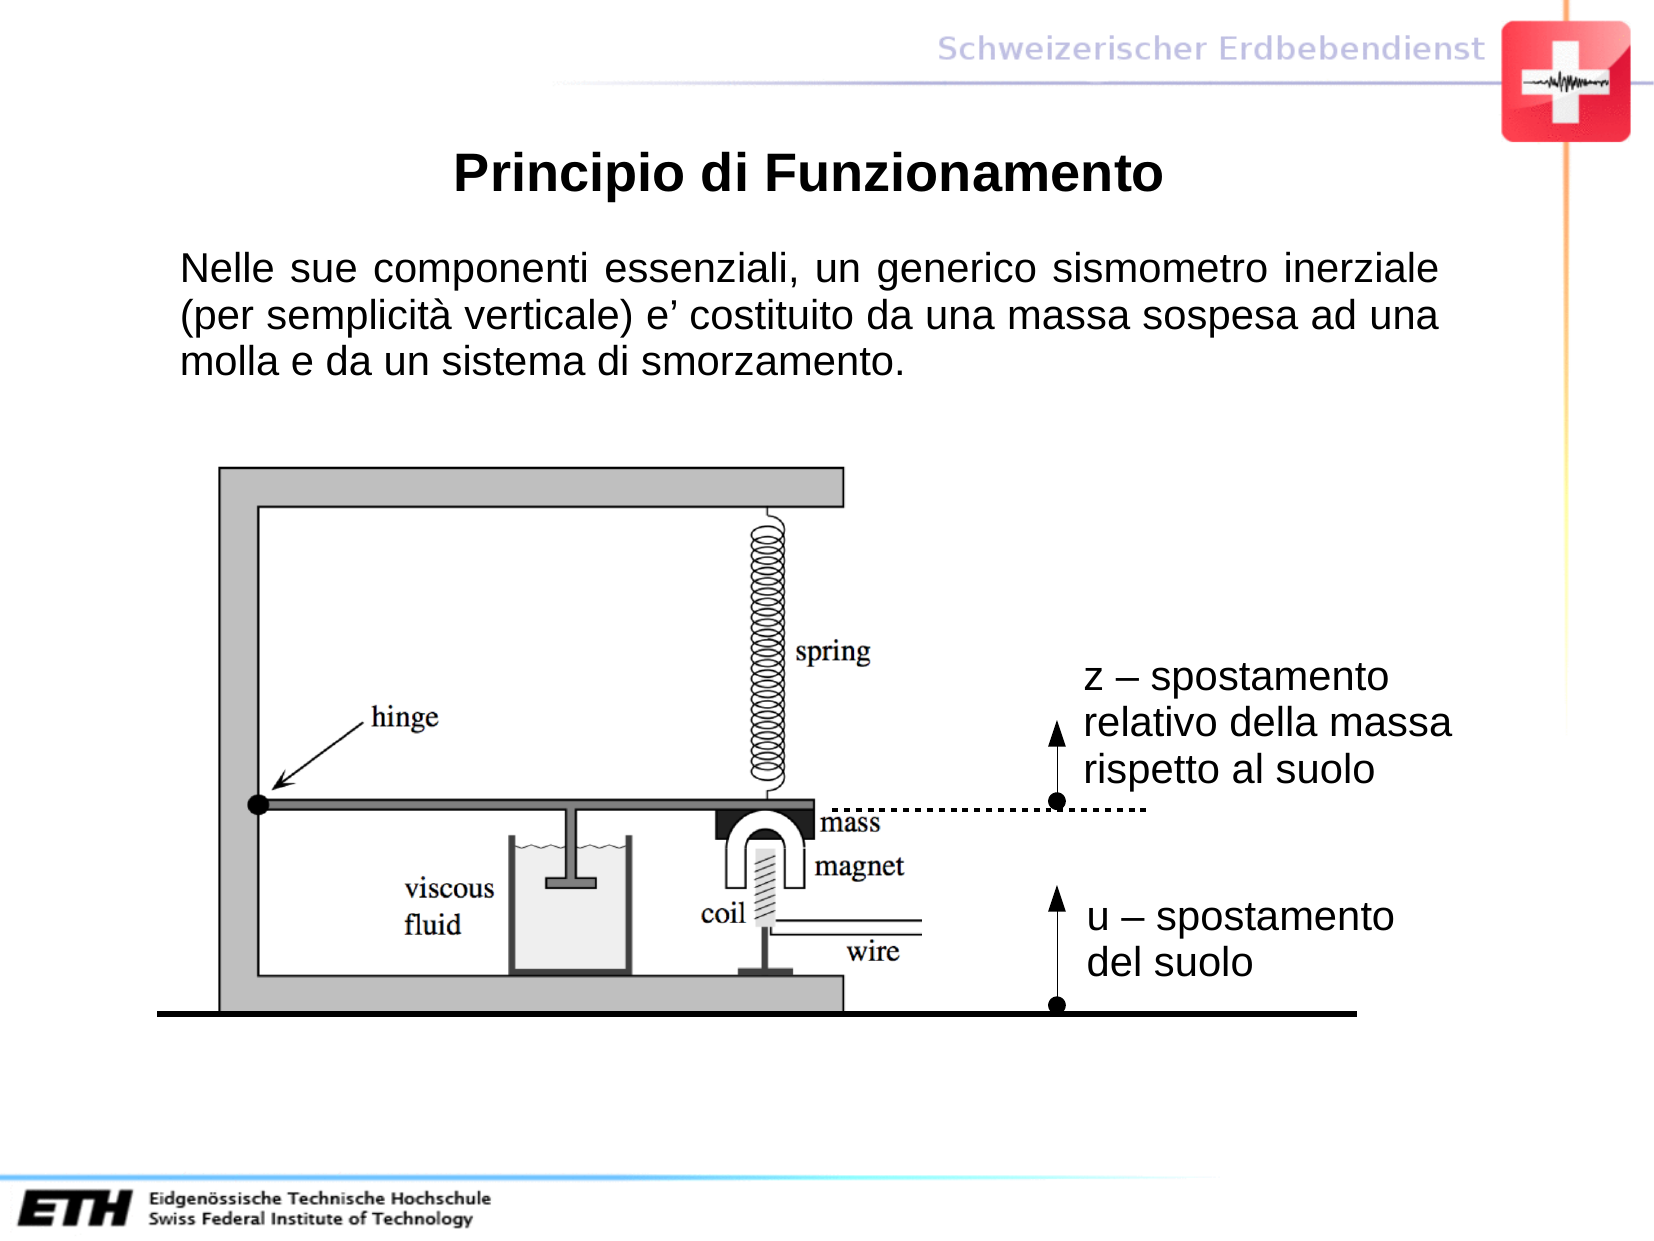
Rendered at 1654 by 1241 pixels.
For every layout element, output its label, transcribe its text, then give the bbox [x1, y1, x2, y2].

picture [0, 0, 1654, 1241]
text_box Principio di Funzionamento Nelle sue componenti essenziali, un generico sismometro inerziale (per semplicità verticale) e’ costituito da una massa sospesa ad una molla e da un sistema di smorzamento. [165, 135, 1456, 392]
text_box z – spostamento relativo della massa rispetto al suolo [1068, 645, 1474, 811]
text_box u – spostamento del suolo [1071, 885, 1414, 993]
